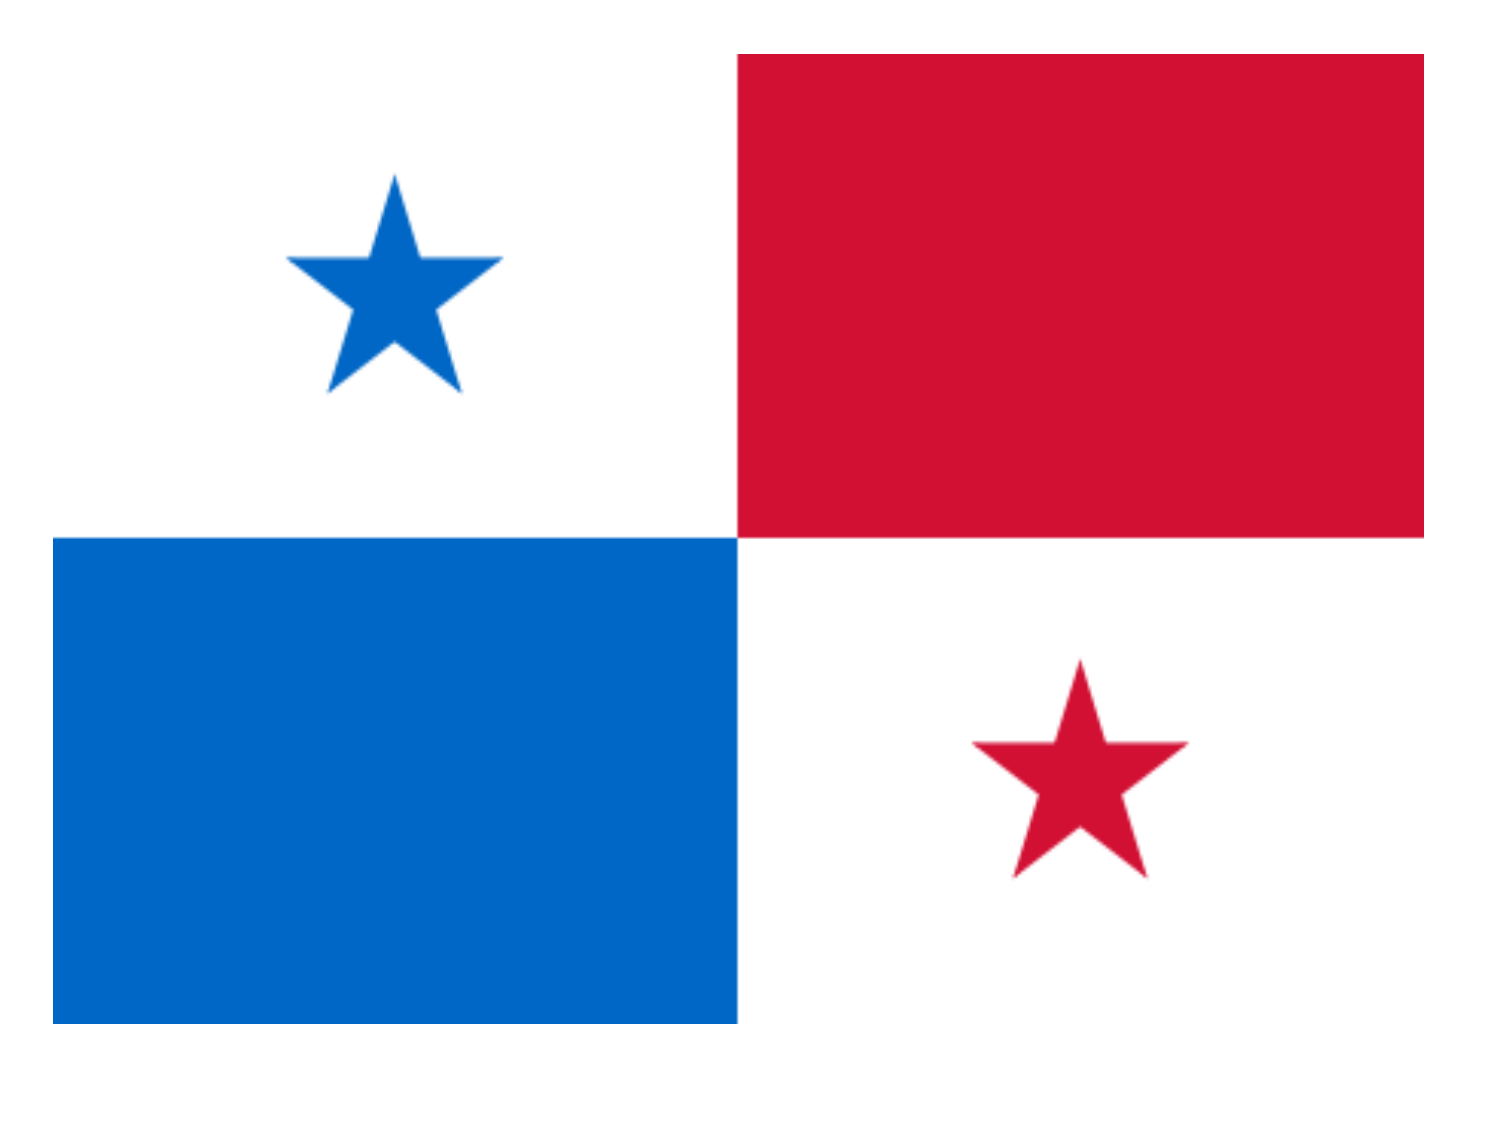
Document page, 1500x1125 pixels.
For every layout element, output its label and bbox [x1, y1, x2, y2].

picture [53, 54, 1424, 1024]
list [75, 262, 1412, 1005]
